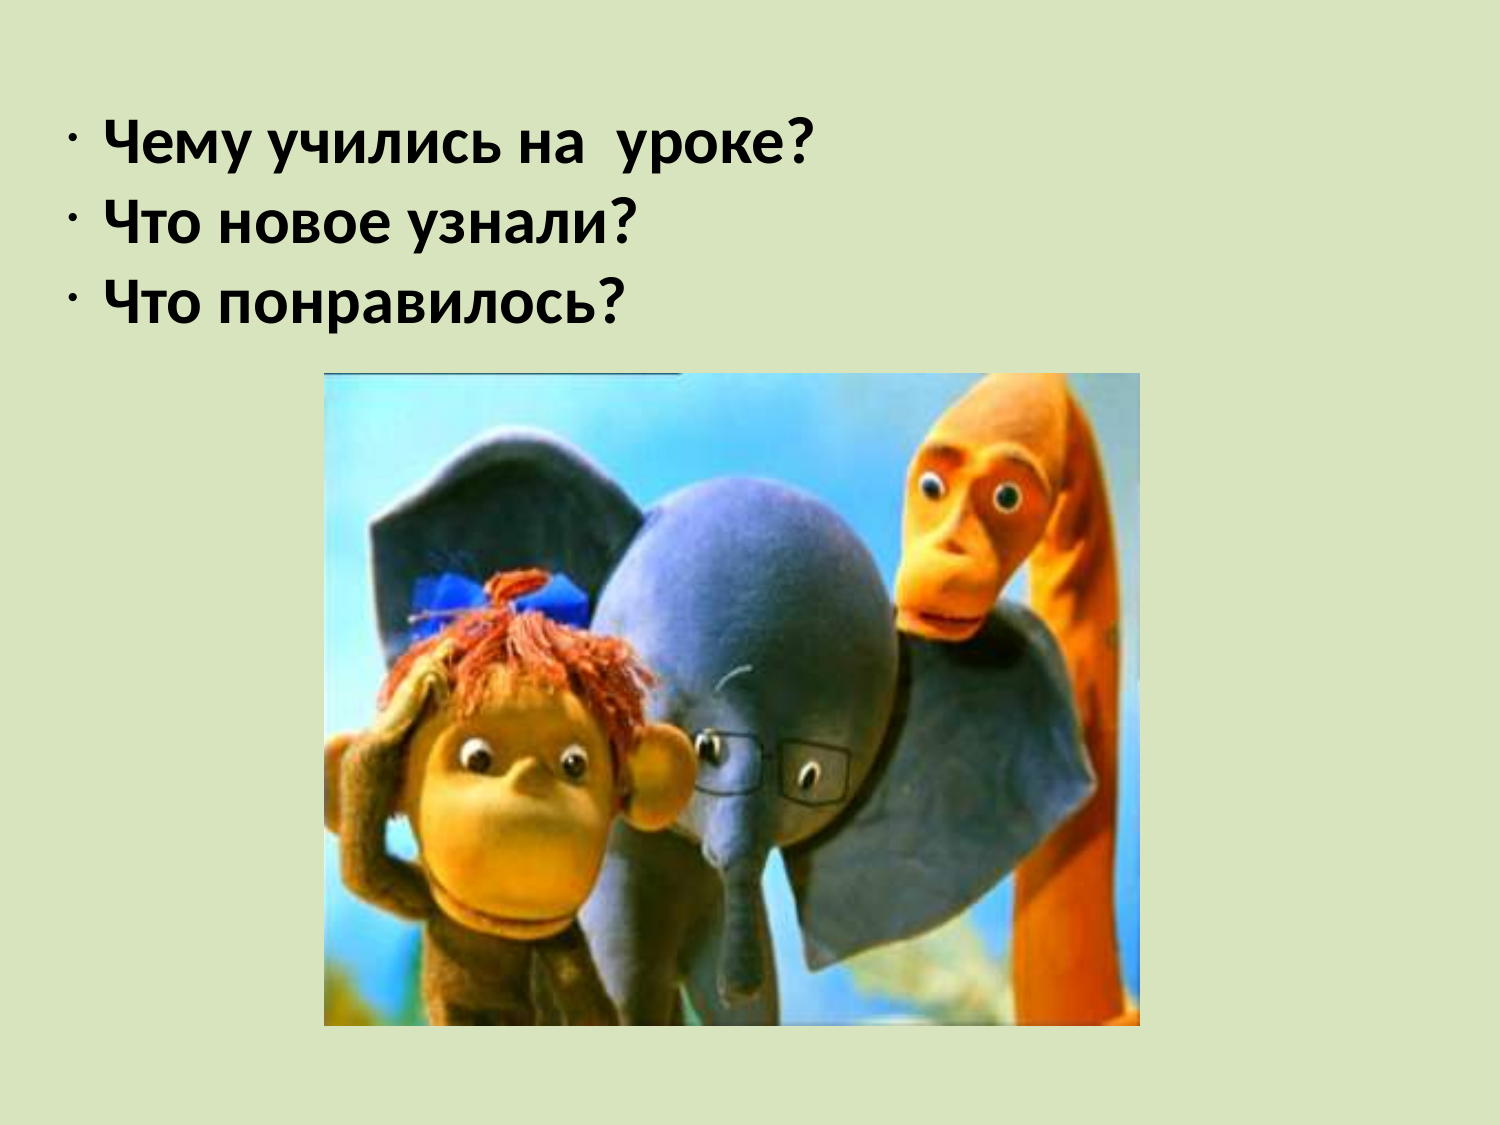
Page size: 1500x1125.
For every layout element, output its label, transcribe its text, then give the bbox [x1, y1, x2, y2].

picture [324, 373, 1140, 1026]
text_box Чему учились на уроке? Что новое узнали? Что понравилось? [53, 89, 1306, 425]
